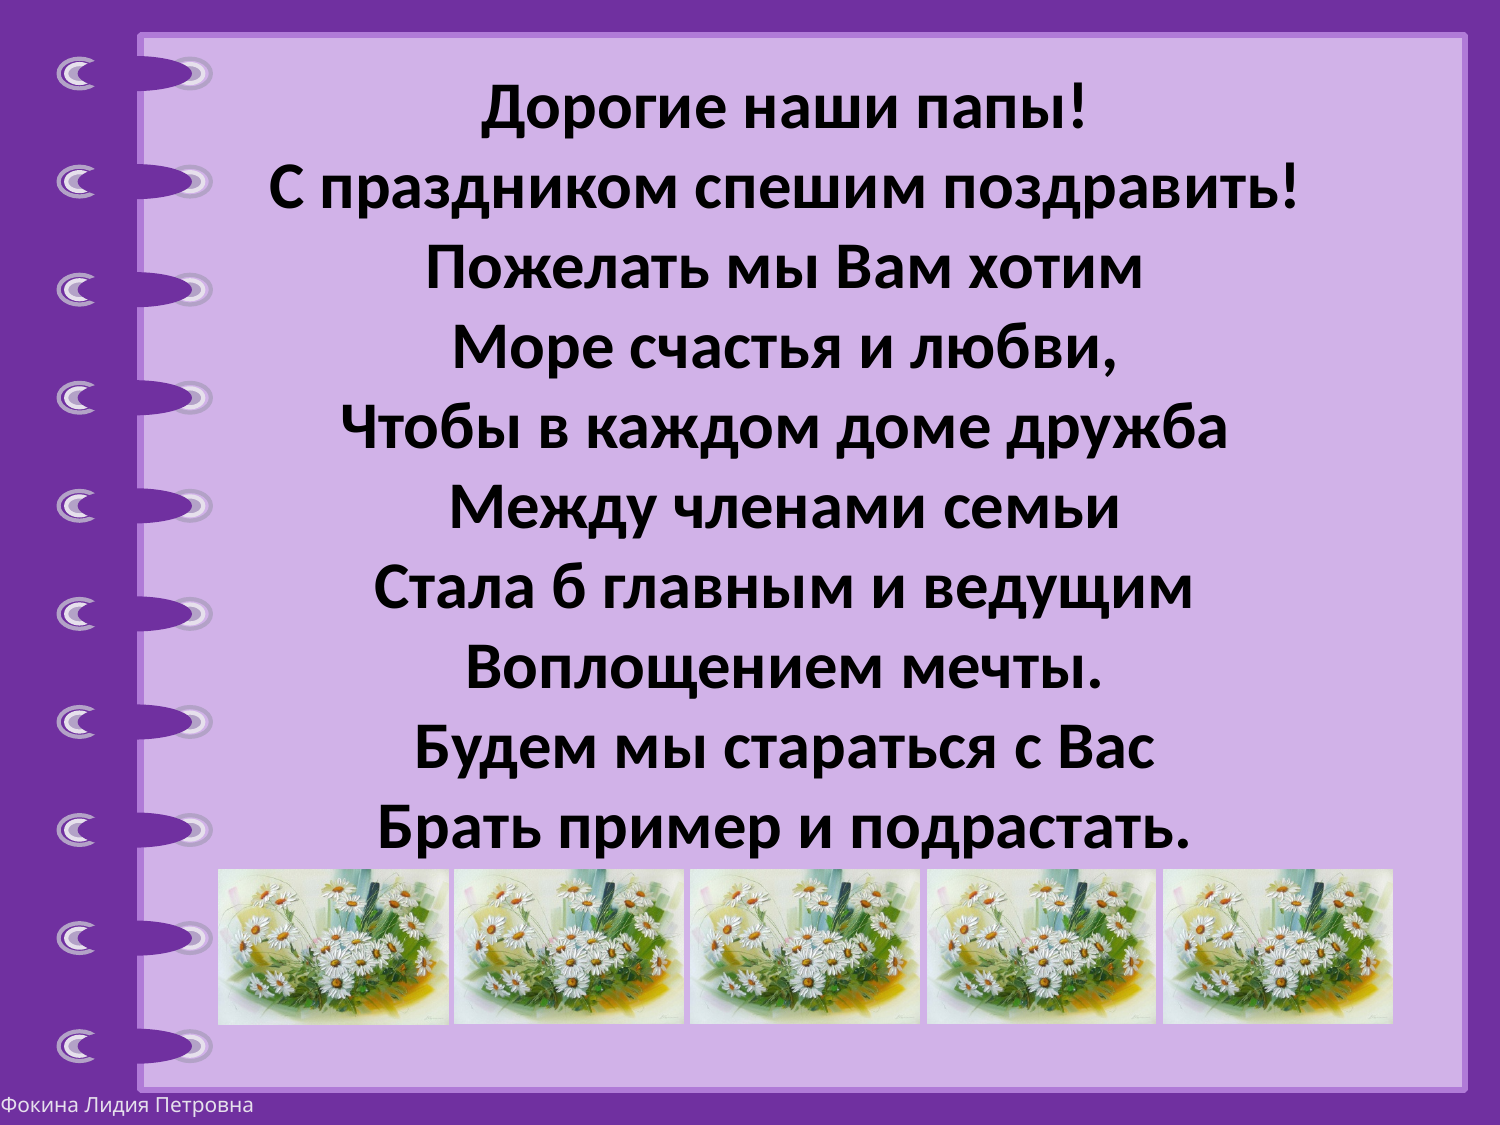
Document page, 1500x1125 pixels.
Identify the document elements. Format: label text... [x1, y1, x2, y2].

picture [1163, 869, 1393, 1024]
picture [218, 869, 449, 1025]
text_box Дорогие наши папы! С праздником спешим поздравить! Пожелать мы Вам хотим Море счастья и любви, Чтобы в каждом доме дружба Между членами семьи Стала б главным и ведущим Воплощением мечты. Будем мы стараться с Вас Брать пример и подрастать. [242, 54, 1329, 950]
picture [690, 869, 920, 1024]
picture [454, 869, 684, 1024]
picture [927, 869, 1156, 1024]
